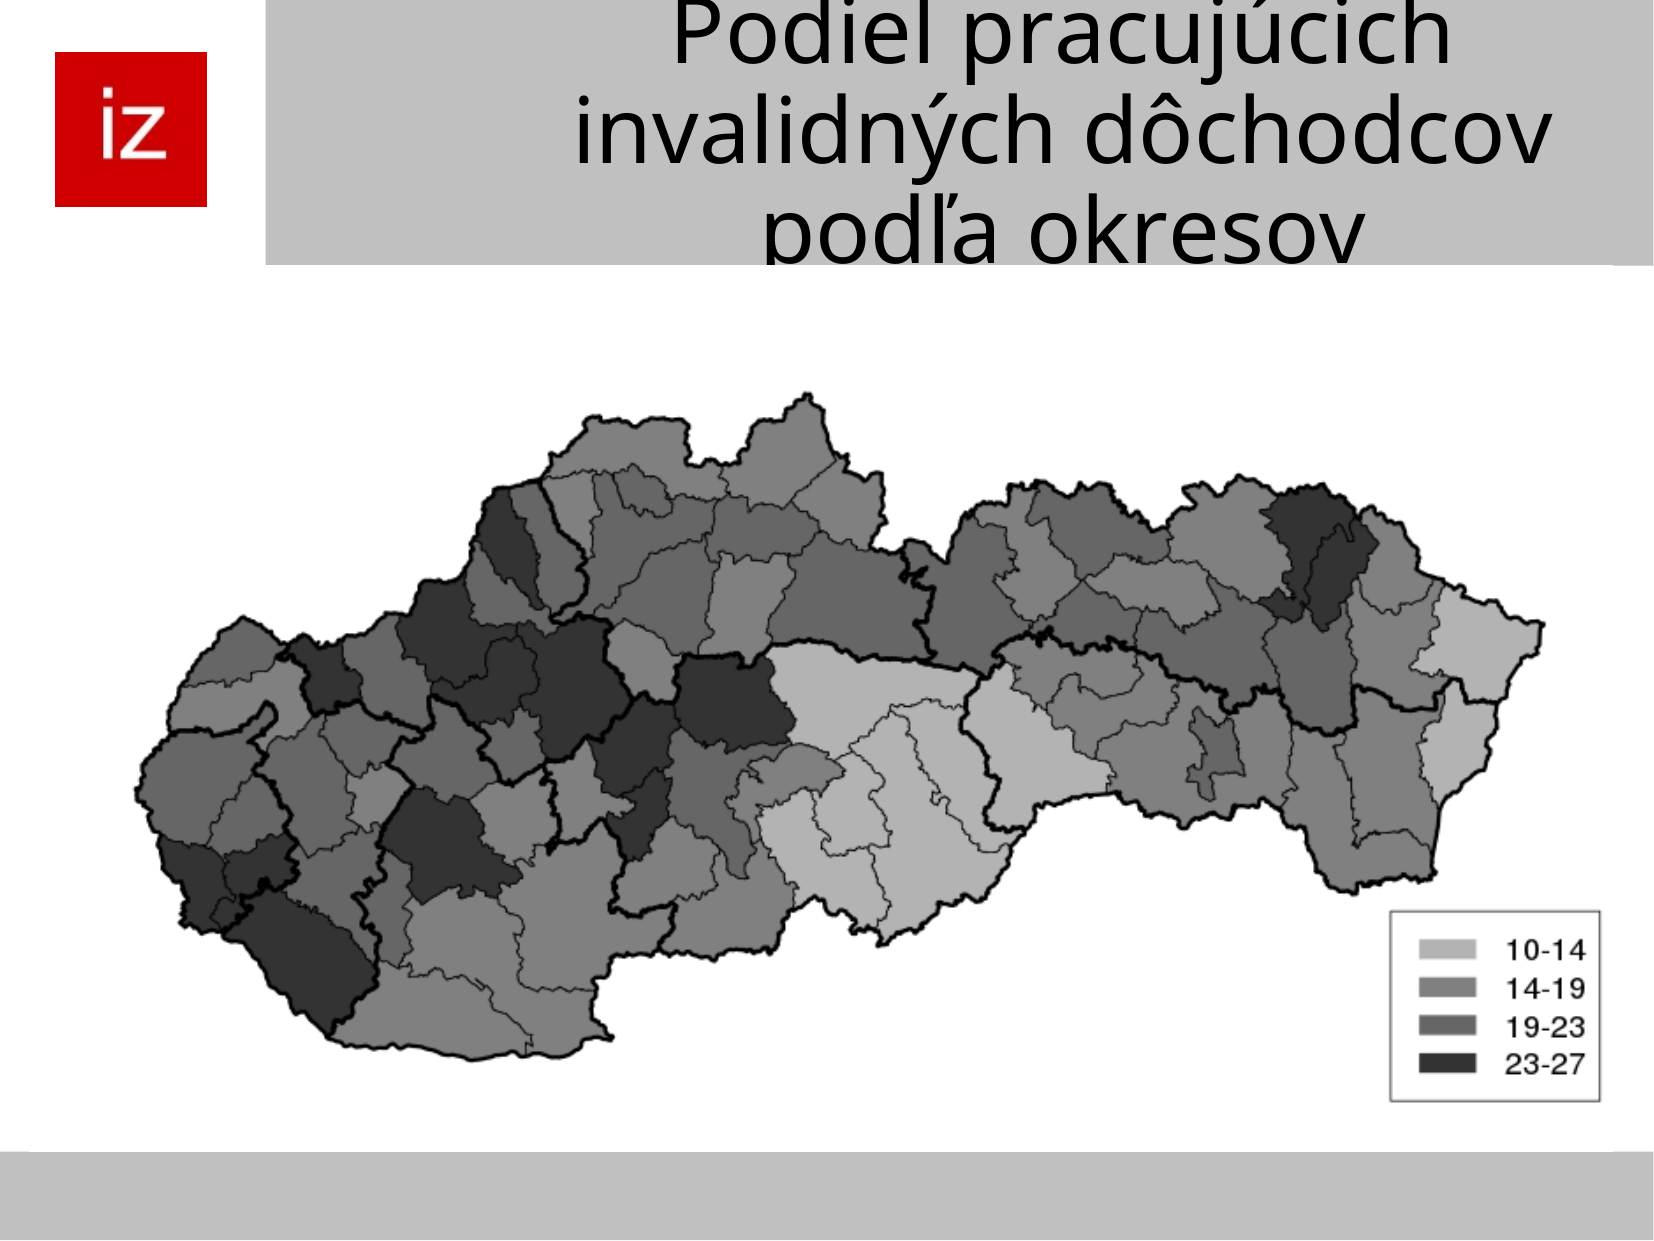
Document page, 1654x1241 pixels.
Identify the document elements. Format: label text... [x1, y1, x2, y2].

picture [55, 52, 207, 207]
title [561, 29, 1565, 236]
title Podiel pracujúcich invalidných dôchodcov podľa okresov [561, 236, 1565, 265]
title Podiel pracujúcich invalidných dôchodcov podľa okresov [561, 1, 1565, 29]
picture [29, 265, 1613, 1152]
